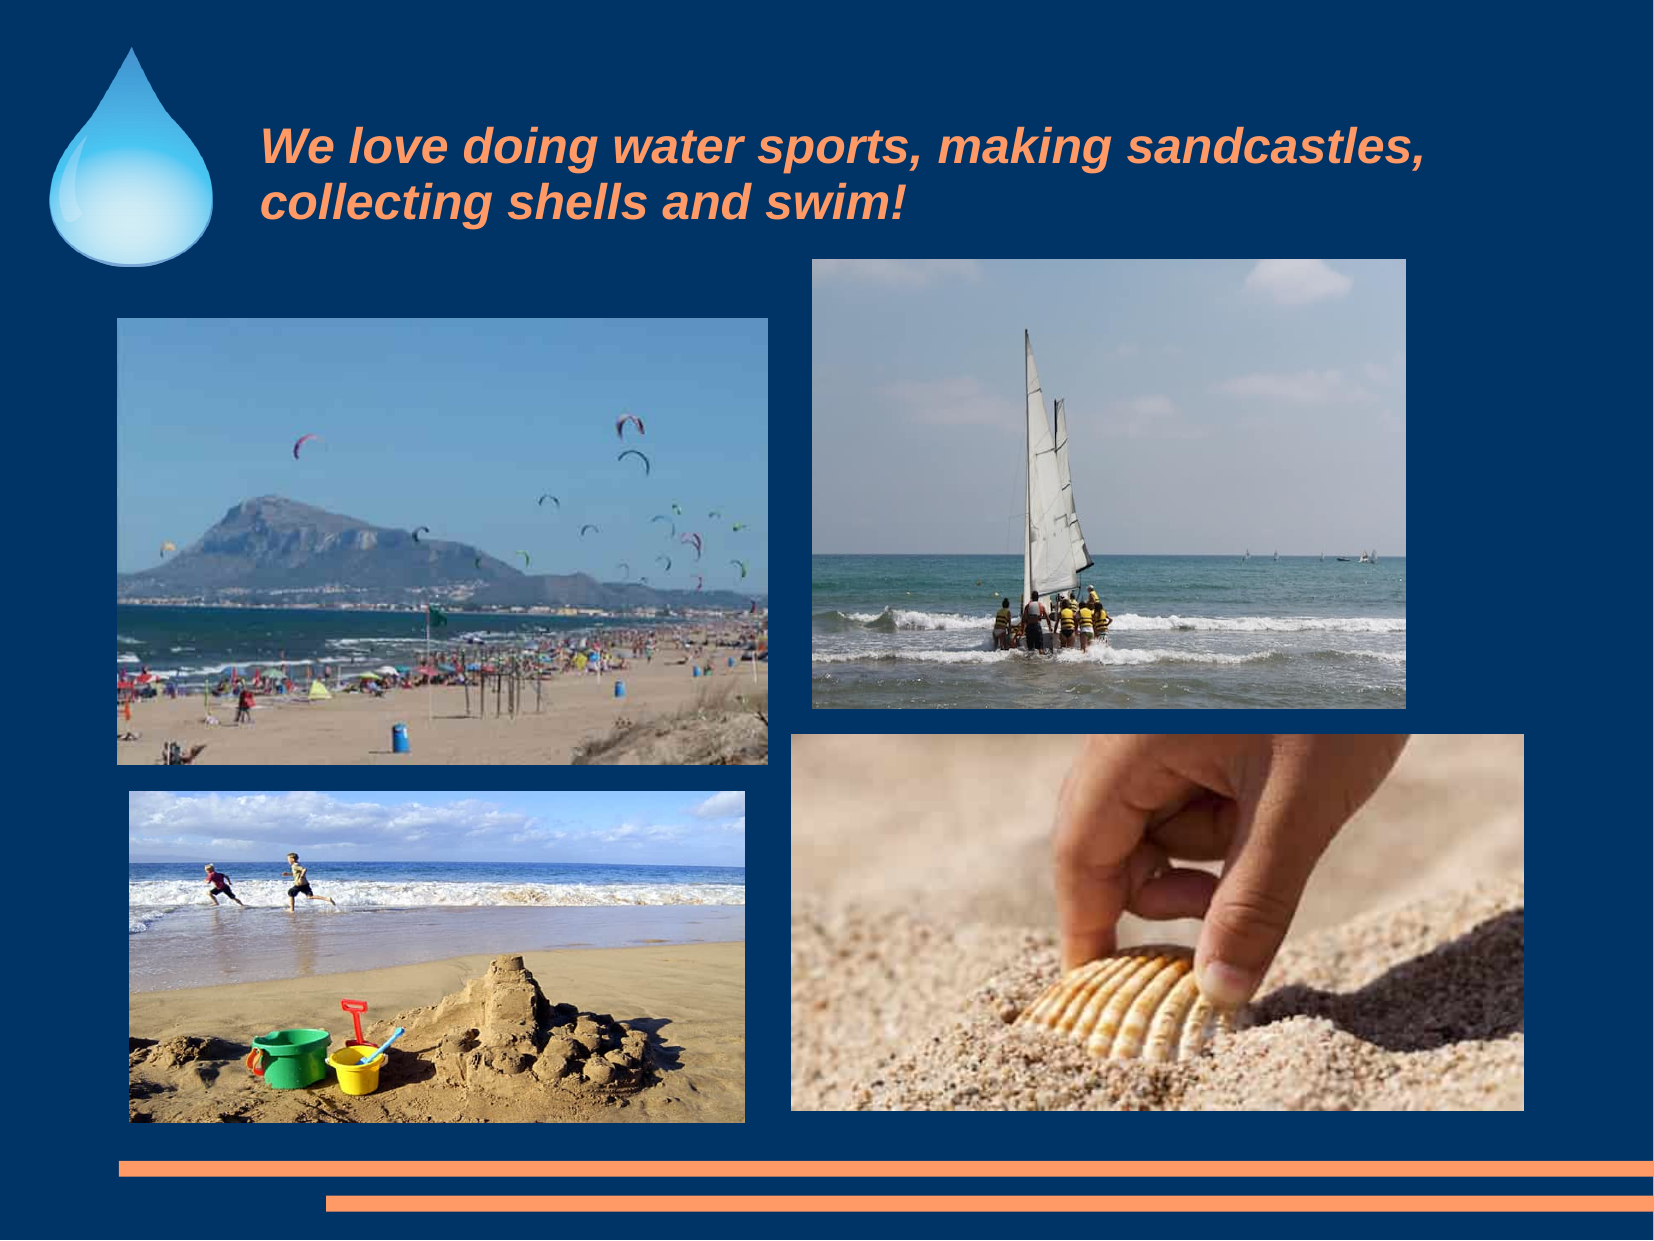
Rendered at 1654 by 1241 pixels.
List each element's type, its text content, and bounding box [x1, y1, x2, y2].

title We love doing water sports, making sandcastles, collecting shells and swim! [259, 70, 1536, 278]
picture [117, 318, 768, 765]
picture [129, 791, 745, 1123]
picture [812, 259, 1406, 709]
picture [49, 47, 213, 267]
picture [791, 734, 1524, 1111]
